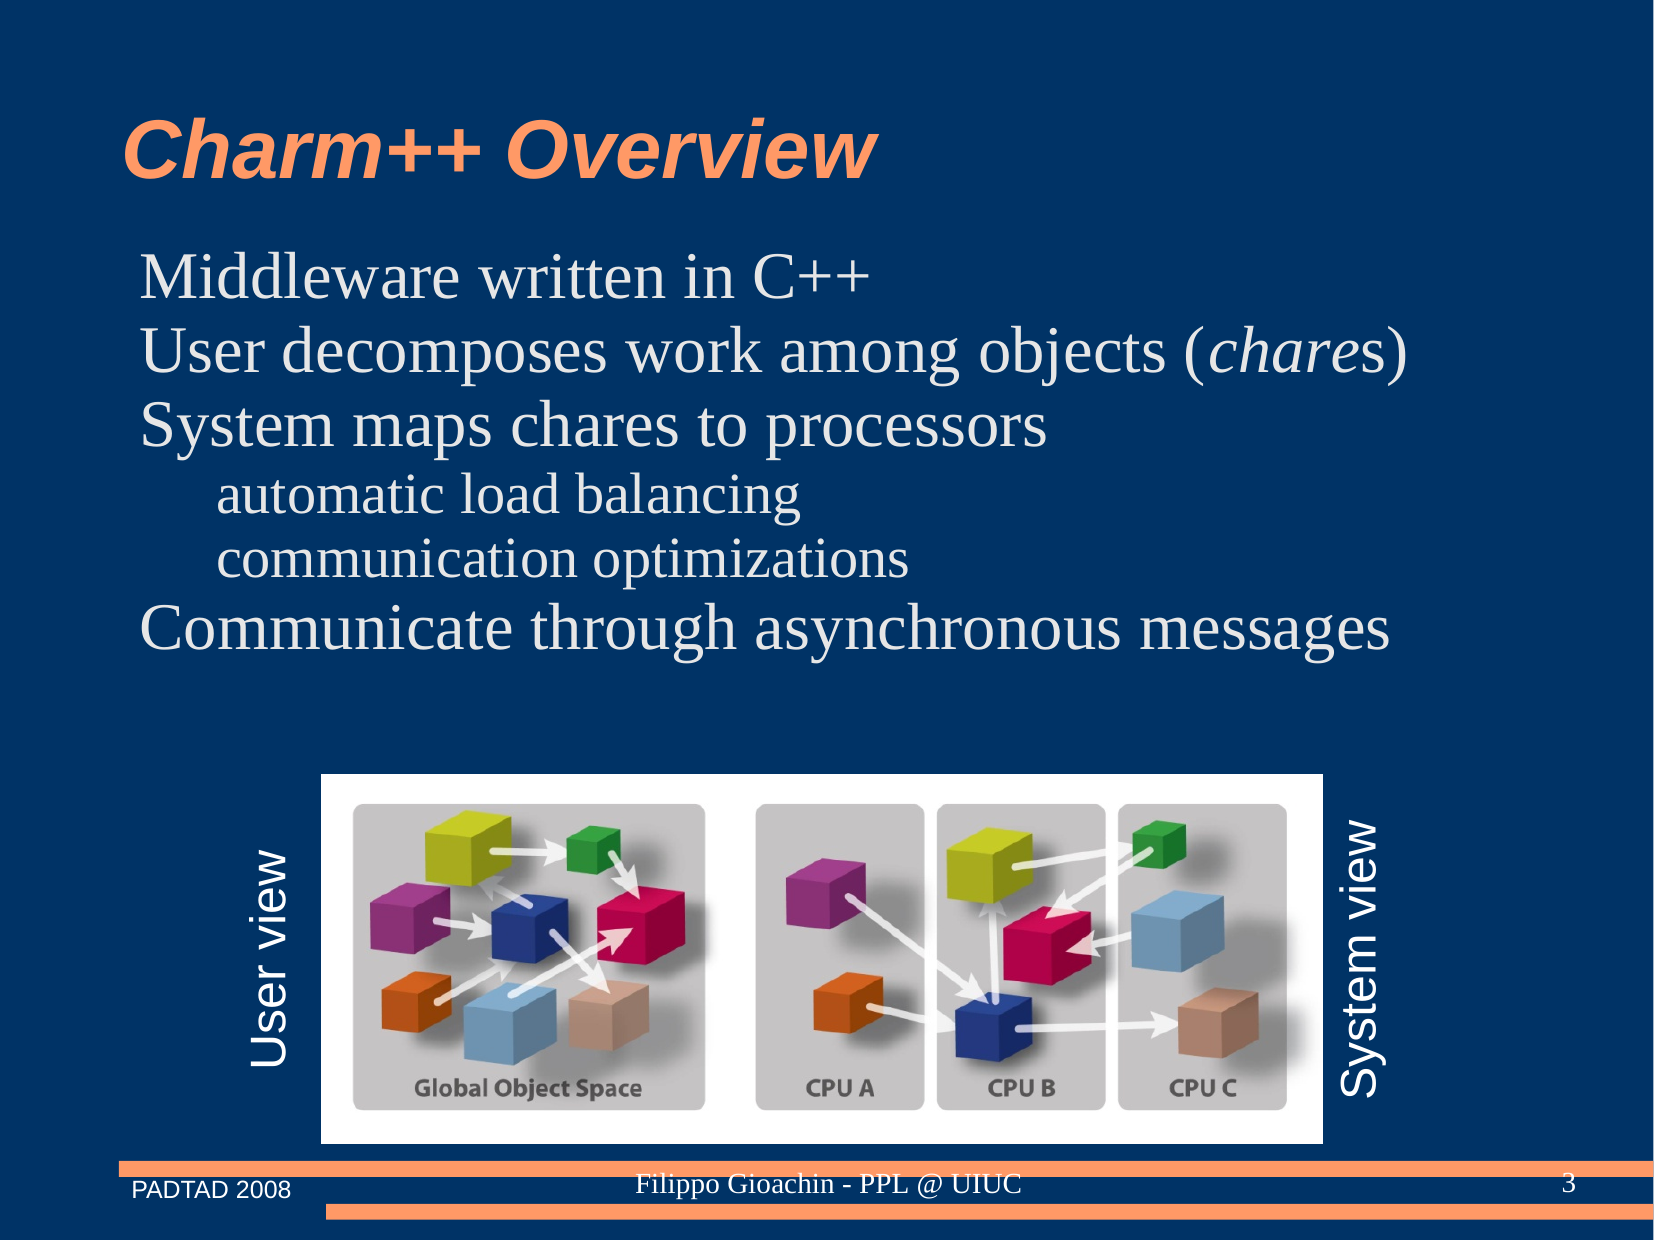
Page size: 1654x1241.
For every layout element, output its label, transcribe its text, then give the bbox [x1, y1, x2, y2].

text_box User view [232, 832, 324, 1085]
picture [321, 1035, 1323, 1144]
text_box System view [1323, 802, 1418, 1116]
title Charm++ Overview [121, 46, 1534, 238]
list Middleware written in C++ User decomposes work among objects (chares) System maps chares to processors automatic load balancing communication optimizations Communicate through asynchronous messages [121, 238, 1561, 1035]
